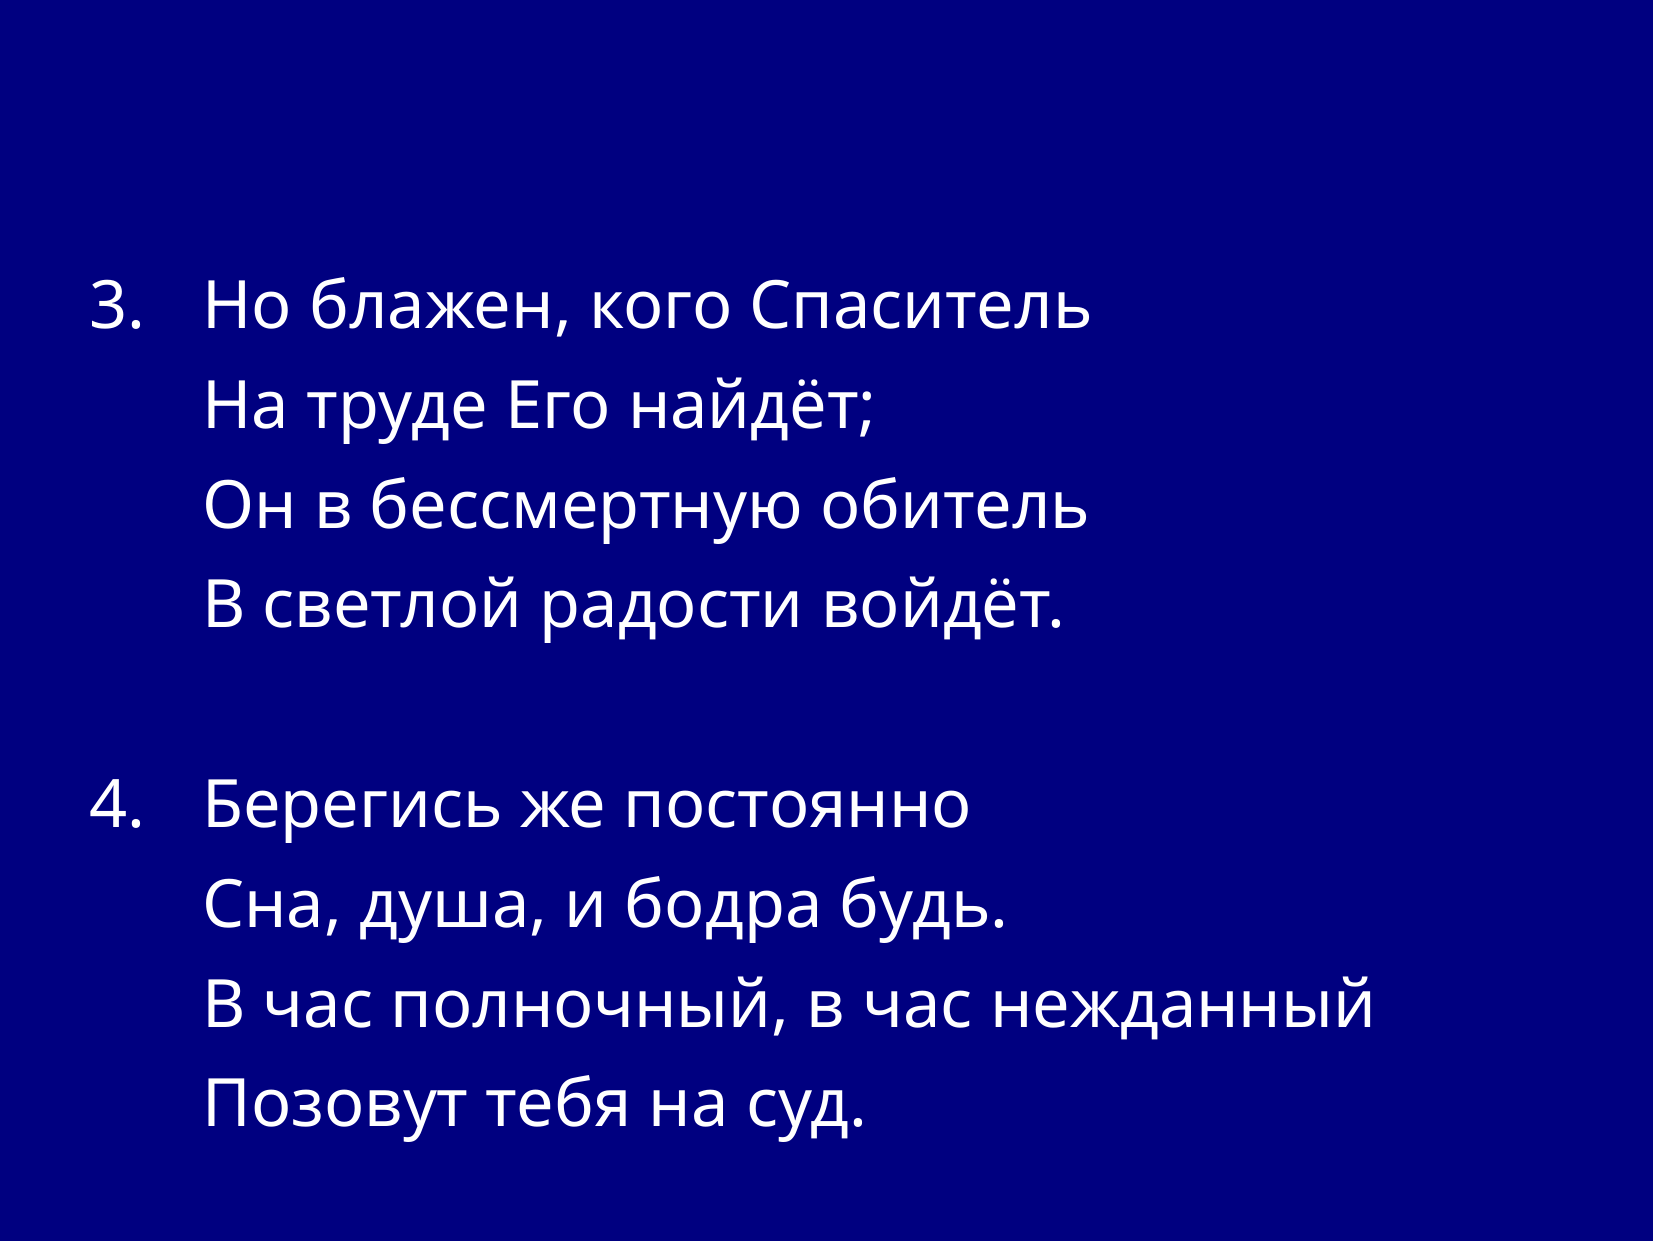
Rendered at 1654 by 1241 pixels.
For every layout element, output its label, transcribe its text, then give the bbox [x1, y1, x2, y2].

text_box 3. Но блажен, кого Спаситель На труде Его найдёт; Он в бессмертную обитель В светлой радости войдёт. 4. Берегись же постоянно Сна, душа, и бодра будь. В час полночный, в час нежданный Позовут тебя на суд. [75, 150, 1576, 1163]
